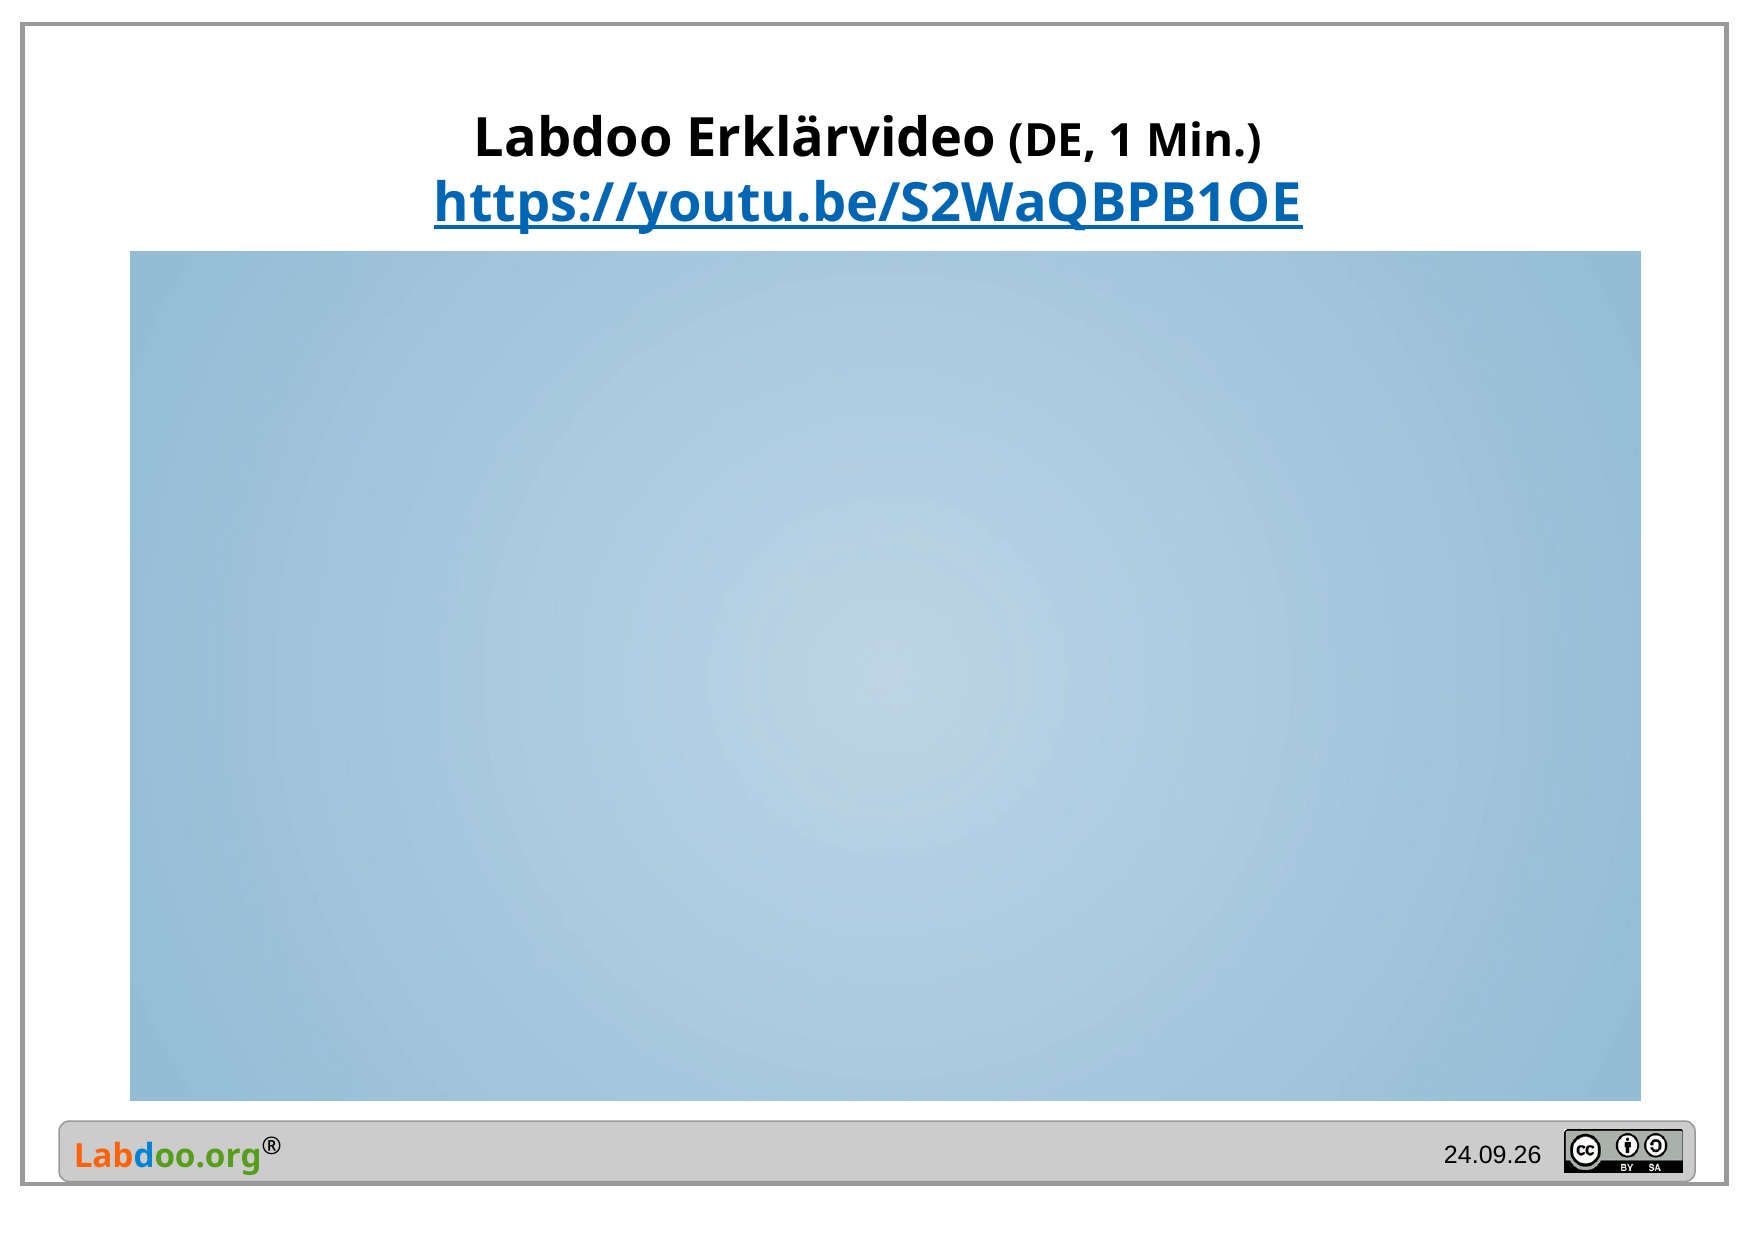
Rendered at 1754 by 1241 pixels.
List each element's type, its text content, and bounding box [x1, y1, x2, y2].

picture [1564, 1129, 1683, 1173]
text_box Labdoo.org® [59, 1101, 357, 1182]
text_box Labdoo Erklärvideo (DE, 1 Min.) https://youtu.be/S2WaQBPB1OE [248, 94, 1489, 251]
text_box [129, 251, 1642, 1102]
